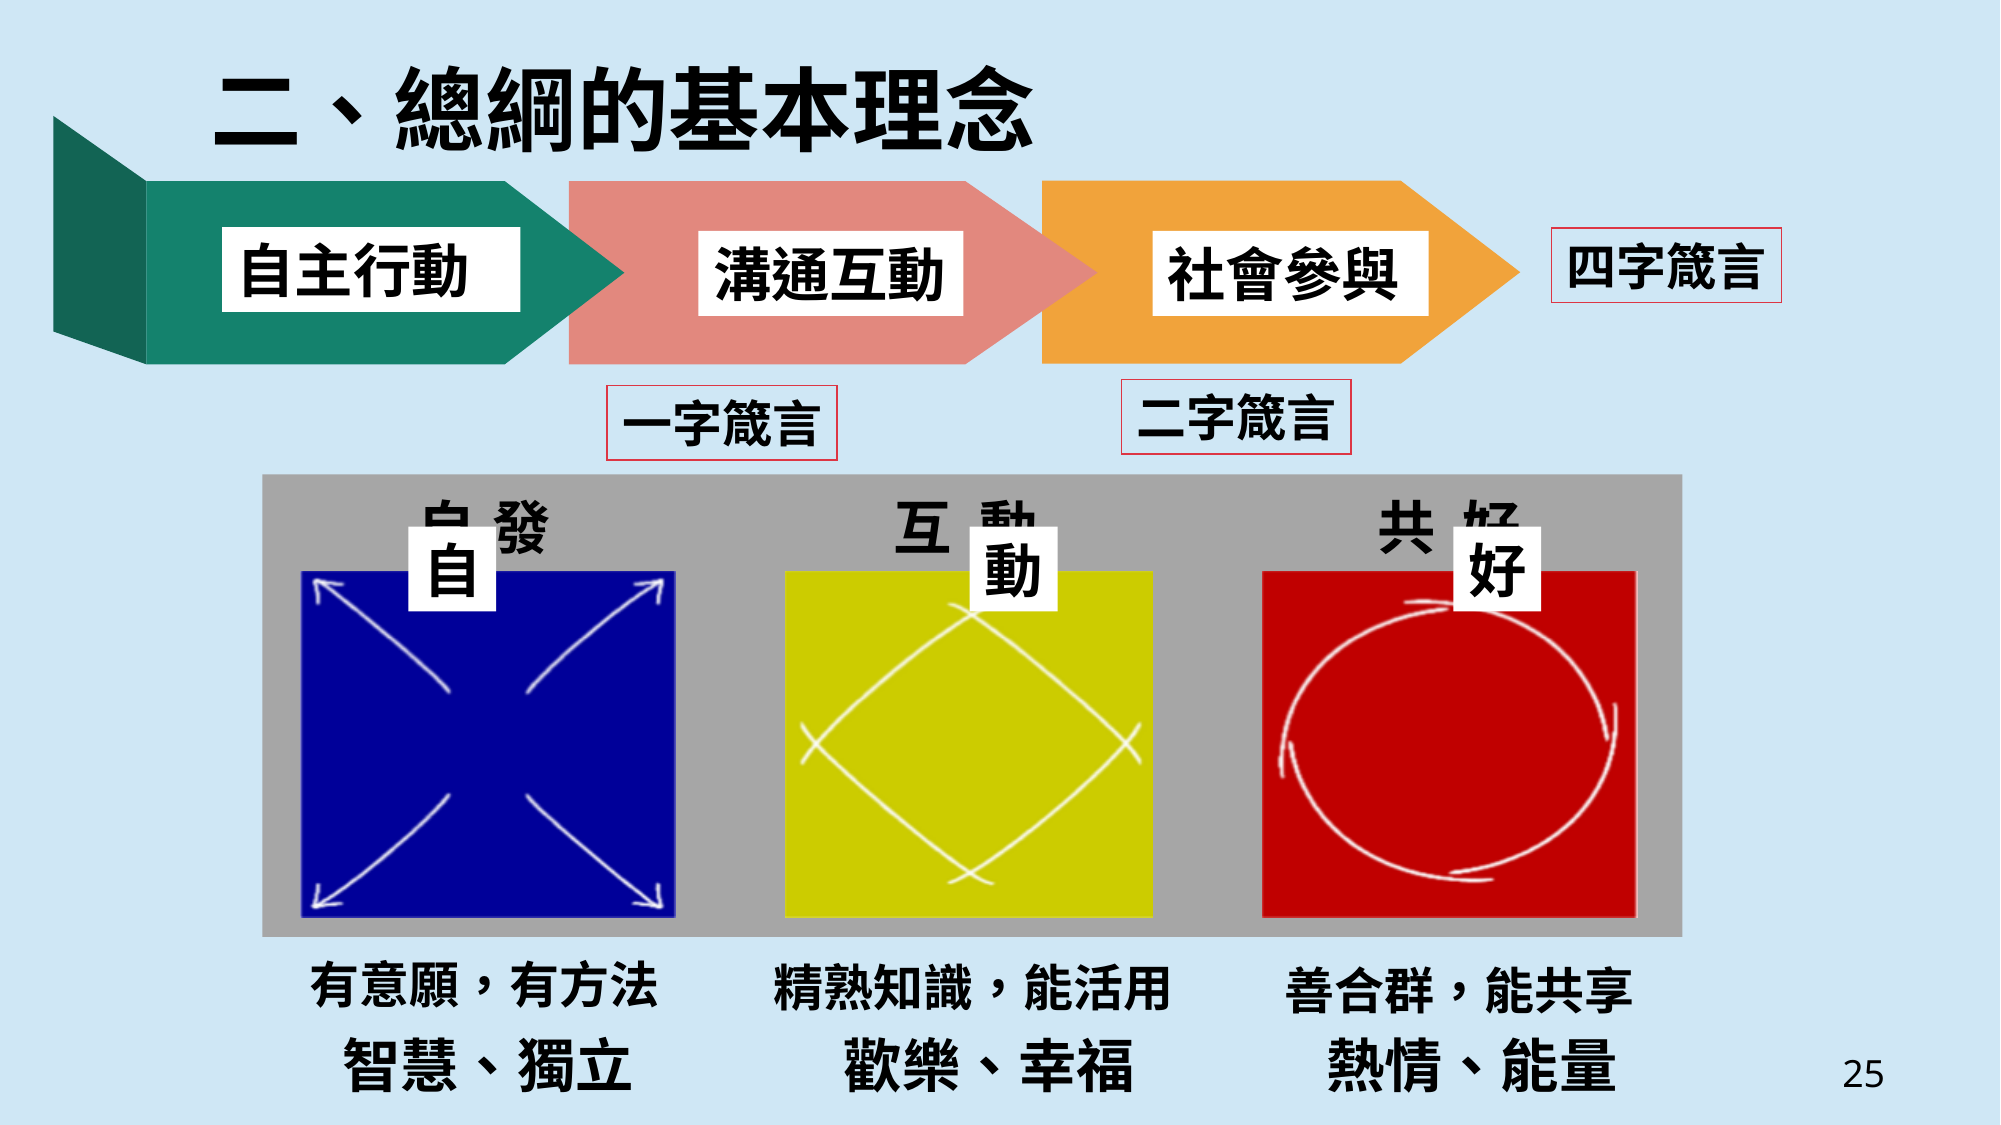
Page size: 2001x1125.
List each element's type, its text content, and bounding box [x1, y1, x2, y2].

slide_number <編號> [1633, 1042, 1900, 1103]
text_box 好 [1473, 518, 1479, 526]
picture [785, 571, 1153, 918]
text_box 善合群，能共享 [1269, 951, 1650, 1027]
text_box 二、總綱的基本理念 [195, 31, 1546, 186]
text_box 熱情、能量 [1311, 1021, 1633, 1107]
text_box 自 [402, 483, 477, 569]
text_box [53, 115, 1521, 365]
text_box 共 [1362, 483, 1451, 569]
text_box 好 [1451, 483, 1536, 569]
text_box 歡樂、幸福 [829, 1021, 1151, 1107]
text_box 二字箴言 [1121, 379, 1352, 455]
text_box 自主行動 [222, 227, 521, 312]
text_box 動 [967, 483, 1053, 569]
text_box [262, 474, 1683, 937]
text_box 互 [878, 483, 967, 569]
text_box 有意願，有方法 [295, 946, 675, 1021]
picture [300, 571, 676, 918]
text_box 社會參與 [1152, 230, 1429, 316]
text_box 動 [969, 526, 1058, 612]
picture [1262, 571, 1638, 918]
text_box 四字箴言 [1551, 227, 1782, 303]
text_box 動 [999, 514, 1016, 526]
text_box 一字箴言 [607, 385, 837, 461]
text_box 自 [408, 526, 497, 612]
text_box 好 [1453, 526, 1542, 612]
text_box 精熟知識，能活用 [758, 949, 1189, 1025]
text_box 溝通互動 [698, 230, 964, 316]
text_box 智慧、獨立 [327, 1021, 649, 1107]
text_box 自 [432, 514, 460, 520]
text_box 發 [477, 483, 566, 569]
